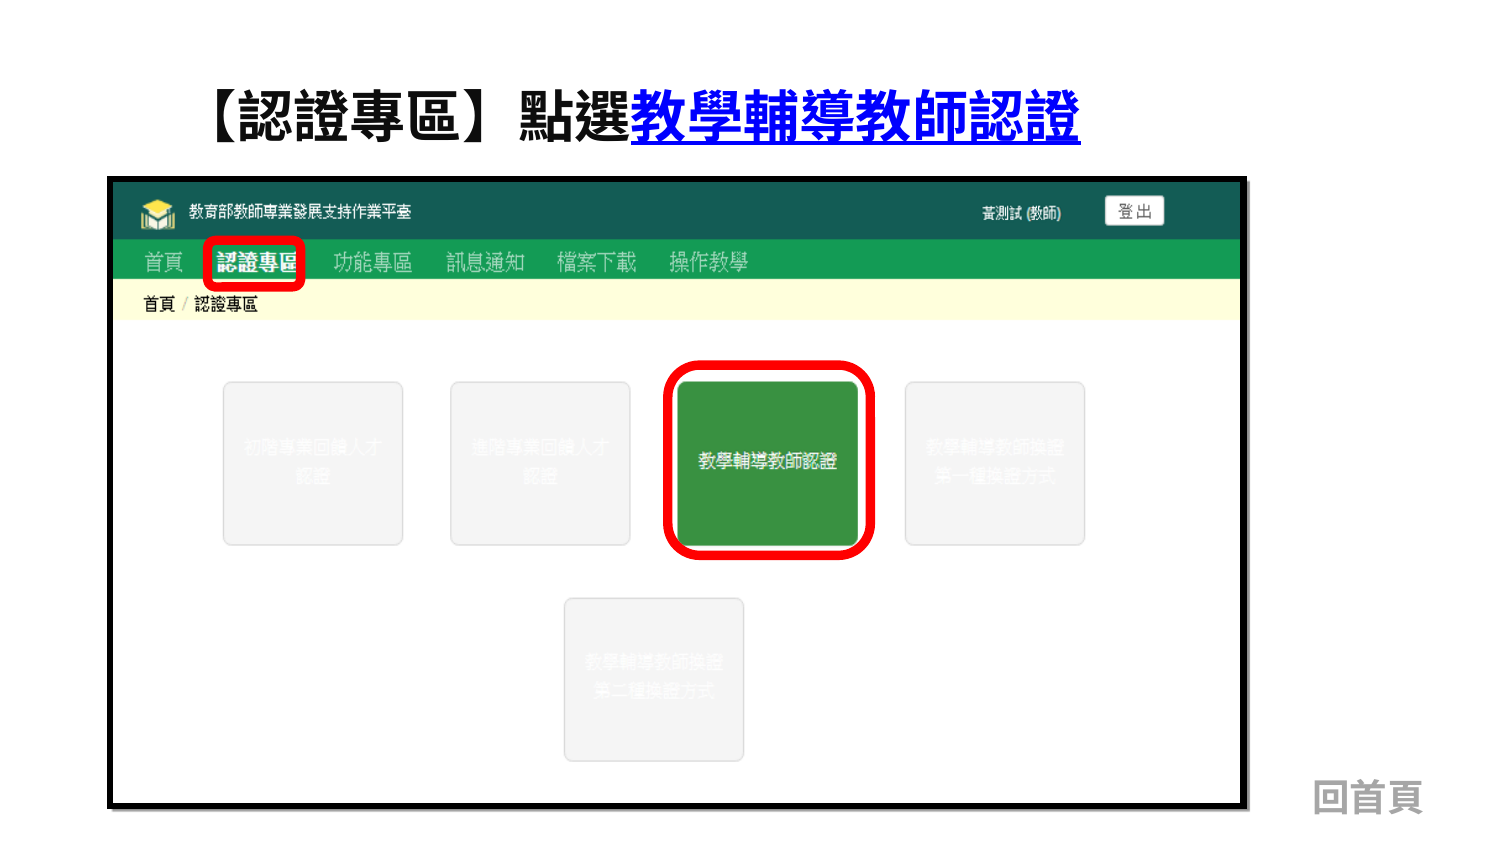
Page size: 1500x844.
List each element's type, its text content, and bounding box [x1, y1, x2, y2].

text_box 【認證專區】點選教學輔導教師認證 [162, 75, 1099, 155]
picture [113, 182, 1241, 803]
